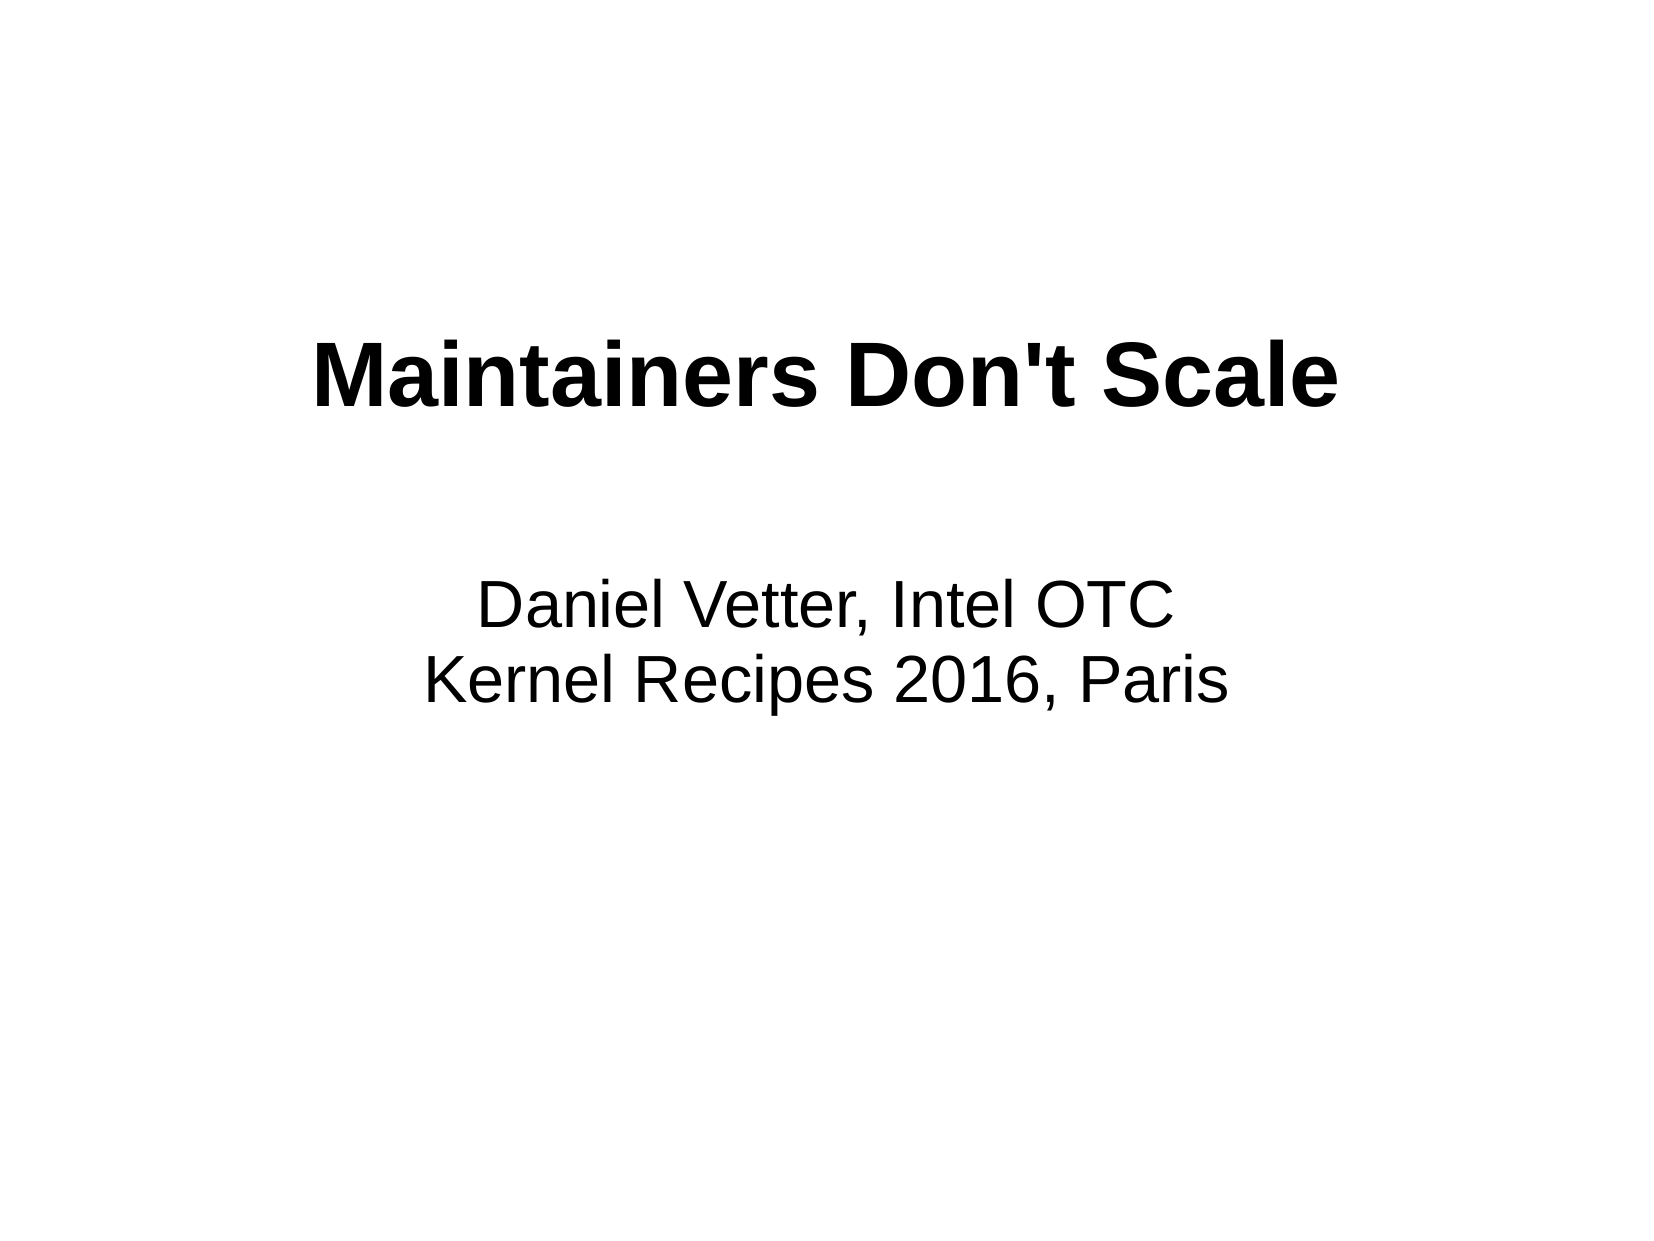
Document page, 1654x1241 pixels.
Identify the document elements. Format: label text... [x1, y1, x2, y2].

title Maintainers Don't Scale [82, 271, 1571, 479]
subtitle Daniel Vetter, Intel OTC Kernel Recipes 2016, Paris [82, 516, 1571, 768]
